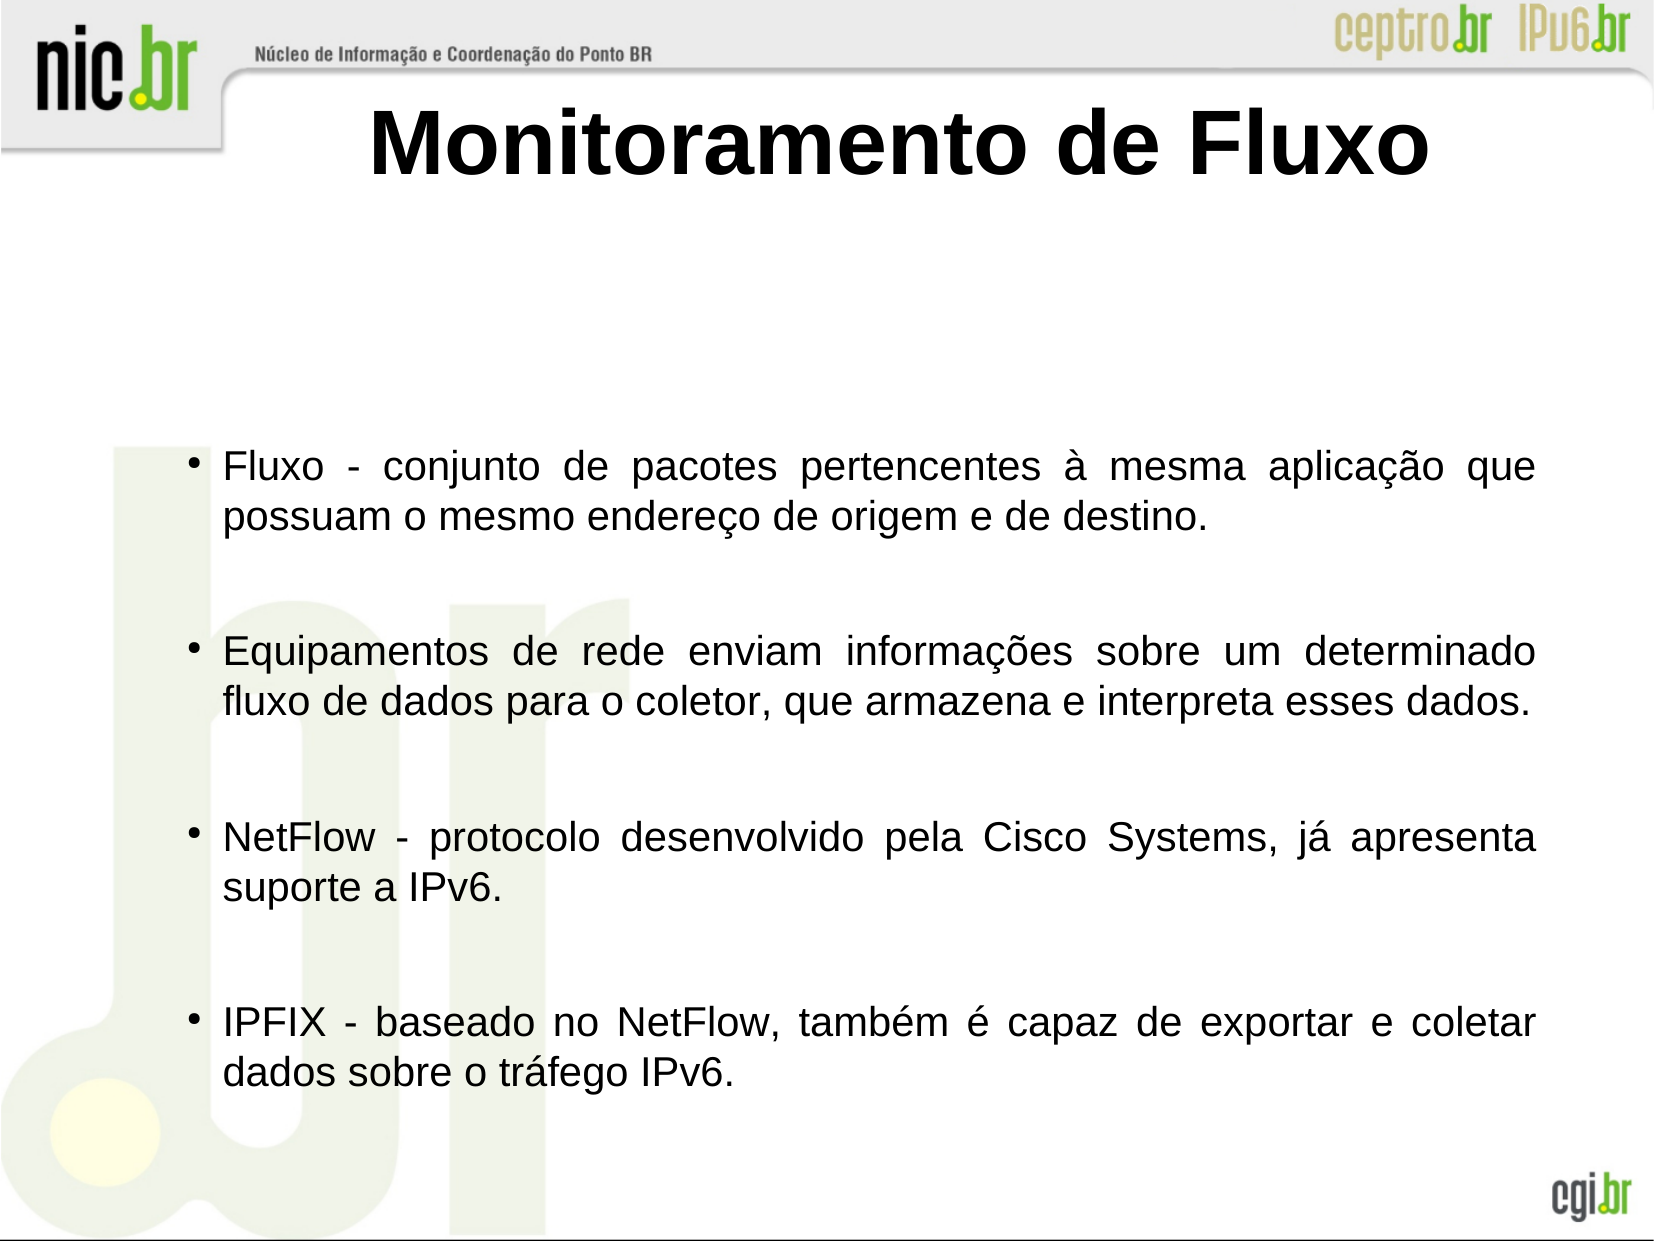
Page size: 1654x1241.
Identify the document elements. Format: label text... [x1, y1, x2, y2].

text_box Monitoramento de Fluxo [177, 85, 1625, 204]
text_box Fluxo - conjunto de pacotes pertencentes à mesma aplicação que possuam o mesmo endereço de origem e de destino. Equipamentos de rede enviam informações sobre um determinado fluxo de dados para o coletor, que armazena e interpreta esses dados. NetFlow - protocolo desenvolvido pela Cisco Systems, já apresenta suporte a IPv6. IPFIX - baseado no NetFlow, também é capaz de exportar e coletar dados sobre o tráfego IPv6. [136, 431, 1553, 572]
picture [0, 0, 1654, 1241]
